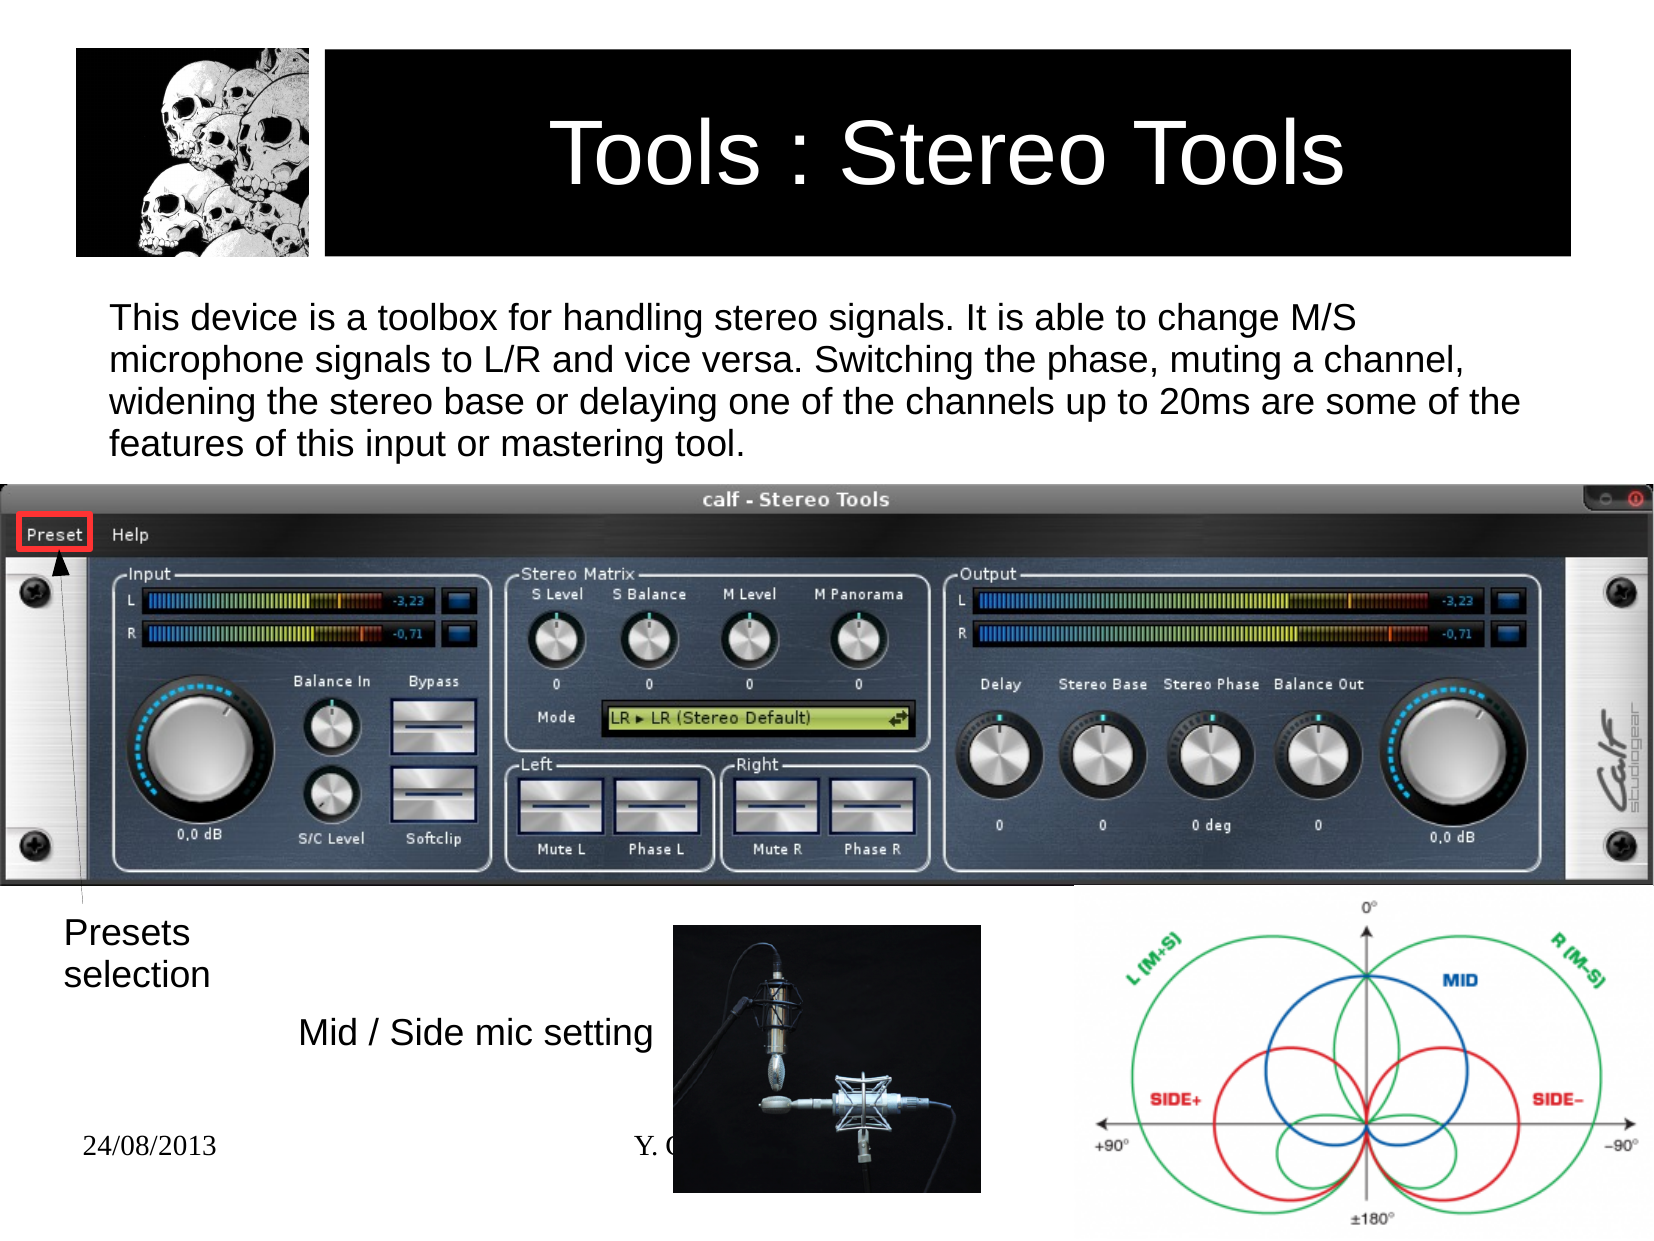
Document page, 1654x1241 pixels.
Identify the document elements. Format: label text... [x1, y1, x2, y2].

picture [673, 925, 981, 1193]
text_box Presets selection [48, 903, 238, 1003]
picture [22, 517, 87, 546]
title Tools : Stereo Tools [324, 49, 1571, 257]
text_box This device is a toolbox for handling stereo signals. It is able to change M/S microphone signals to L/R and vice versa. Switching the phase, muting a channel, widening the stereo base or delaying one of the channels up to 20ms are some of the features of this input or mastering tool. [94, 289, 1571, 473]
text_box Mid / Side mic setting [283, 1003, 733, 1061]
picture [0, 484, 1654, 1239]
picture [76, 48, 309, 257]
